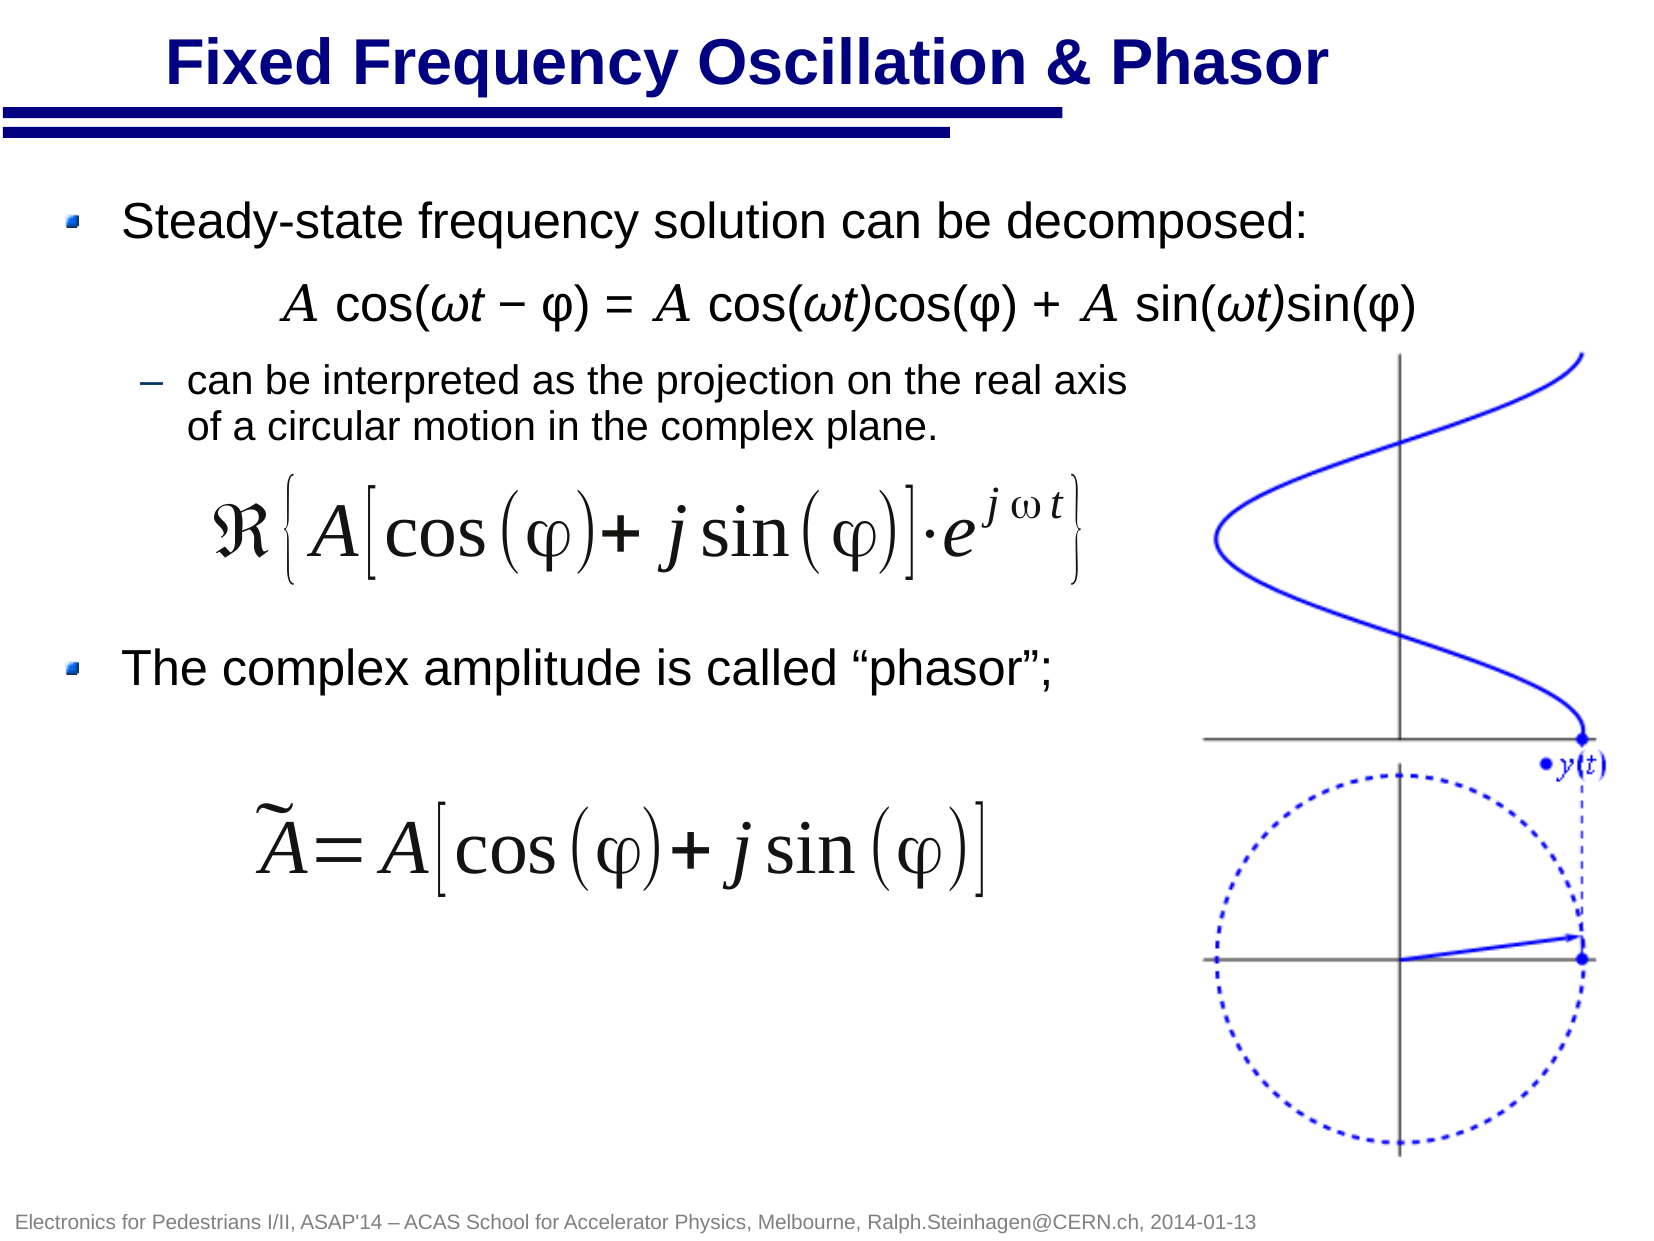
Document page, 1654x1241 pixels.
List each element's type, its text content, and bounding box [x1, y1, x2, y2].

picture [1195, 346, 1610, 1165]
title Fixed Frequency Oscillation & Phasor [165, 0, 1618, 124]
chart [231, 796, 1004, 900]
chart [190, 469, 1107, 588]
list Steady-state frequency solution can be decomposed: 𝐴 cos(ωt − φ) = 𝐴 cos(ωt)cos(φ) + 𝐴 sin(ωt)sin(φ) can be interpreted as the projection on the real axis of a circular motion in the complex plane. The complex amplitude is called “phasor”; [65, 192, 1628, 1205]
